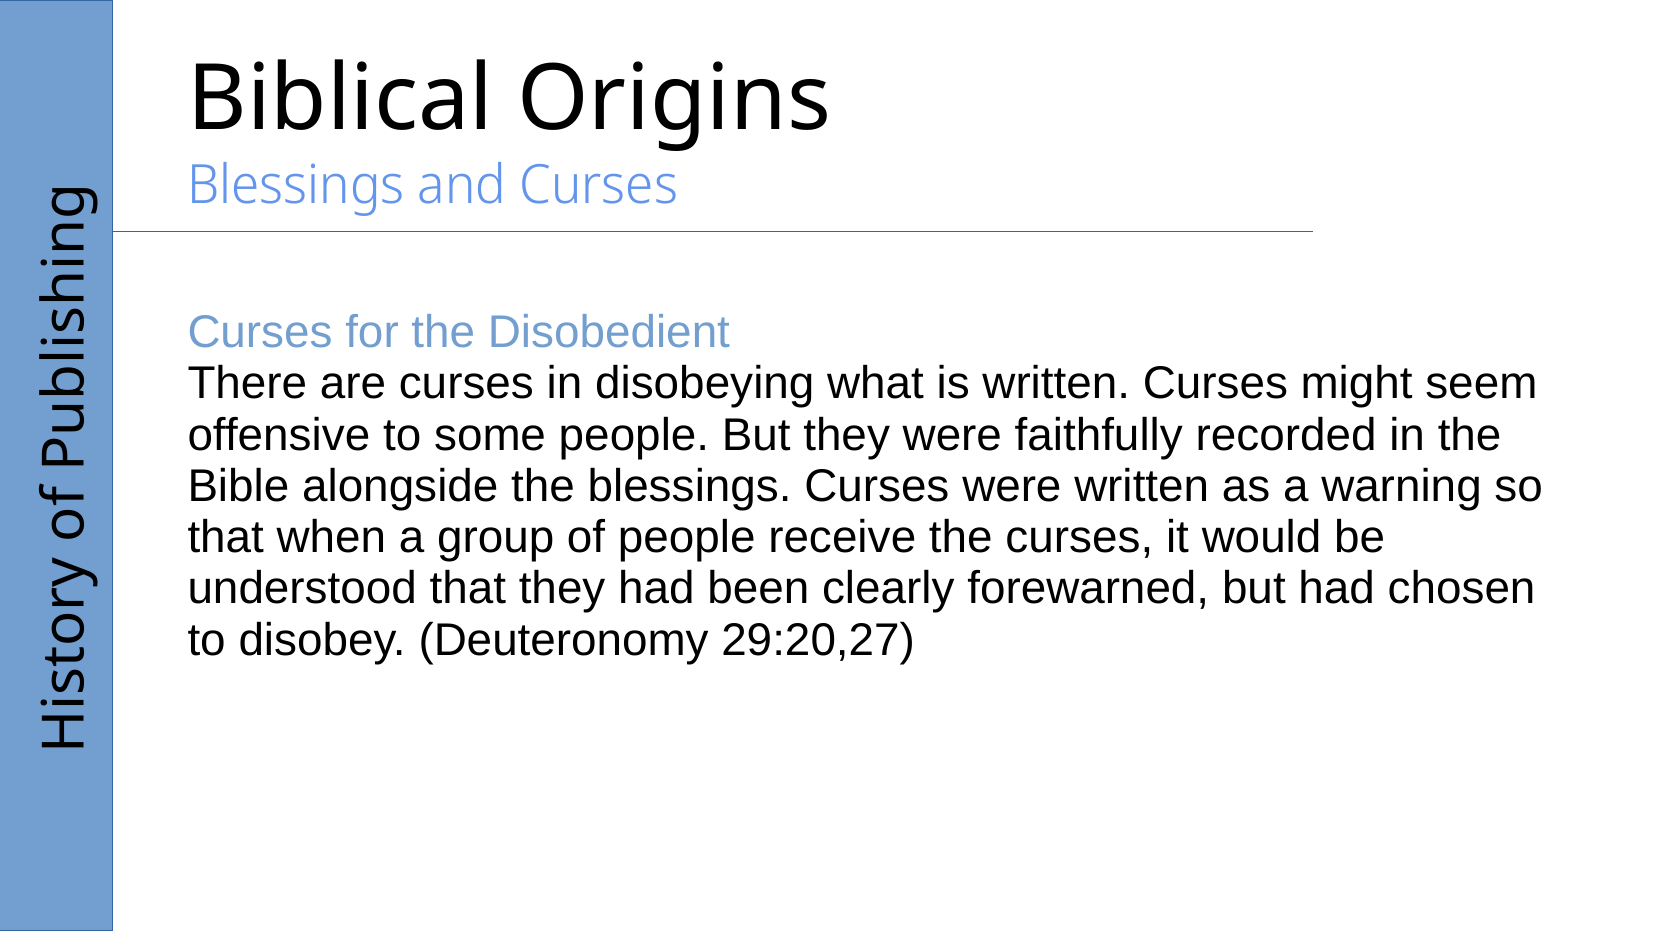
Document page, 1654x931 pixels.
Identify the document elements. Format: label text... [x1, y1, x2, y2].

title Blessings and Curses [187, 125, 1571, 239]
title Biblical Origins [187, 33, 1571, 125]
text_box [0, 0, 113, 931]
text_box History of Publishing [13, 37, 105, 901]
subtitle Curses for the Disobedient There are curses in disobeying what is written. Curses might seem offensive to some people. But they were faithfully recorded in the Bible alongside the blessings. Curses were written as a warning so that when a group of people receive the curses, it would be understood that they had been clearly forewarned, but had chosen to disobey. (Deuteronomy 29:20,27) [187, 306, 1571, 846]
